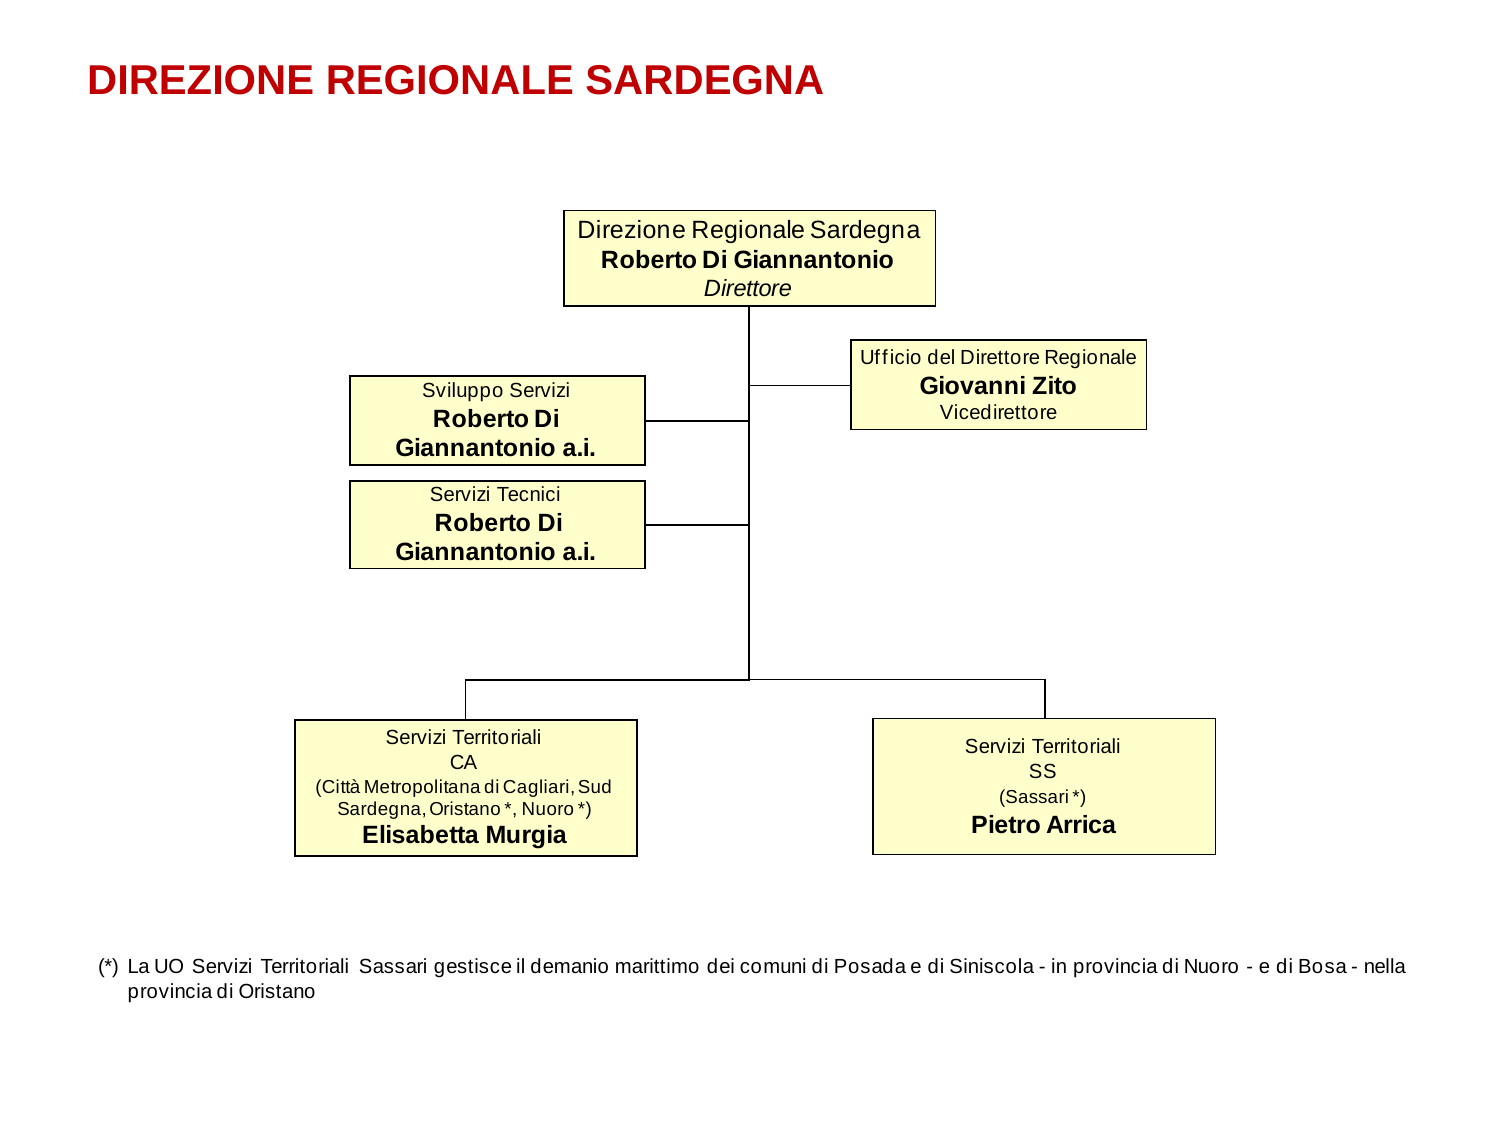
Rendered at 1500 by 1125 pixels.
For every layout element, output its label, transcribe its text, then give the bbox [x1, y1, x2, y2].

picture [81, 205, 1442, 1012]
title DIREZIONE REGIONALE SARDEGNA [72, 45, 1462, 128]
